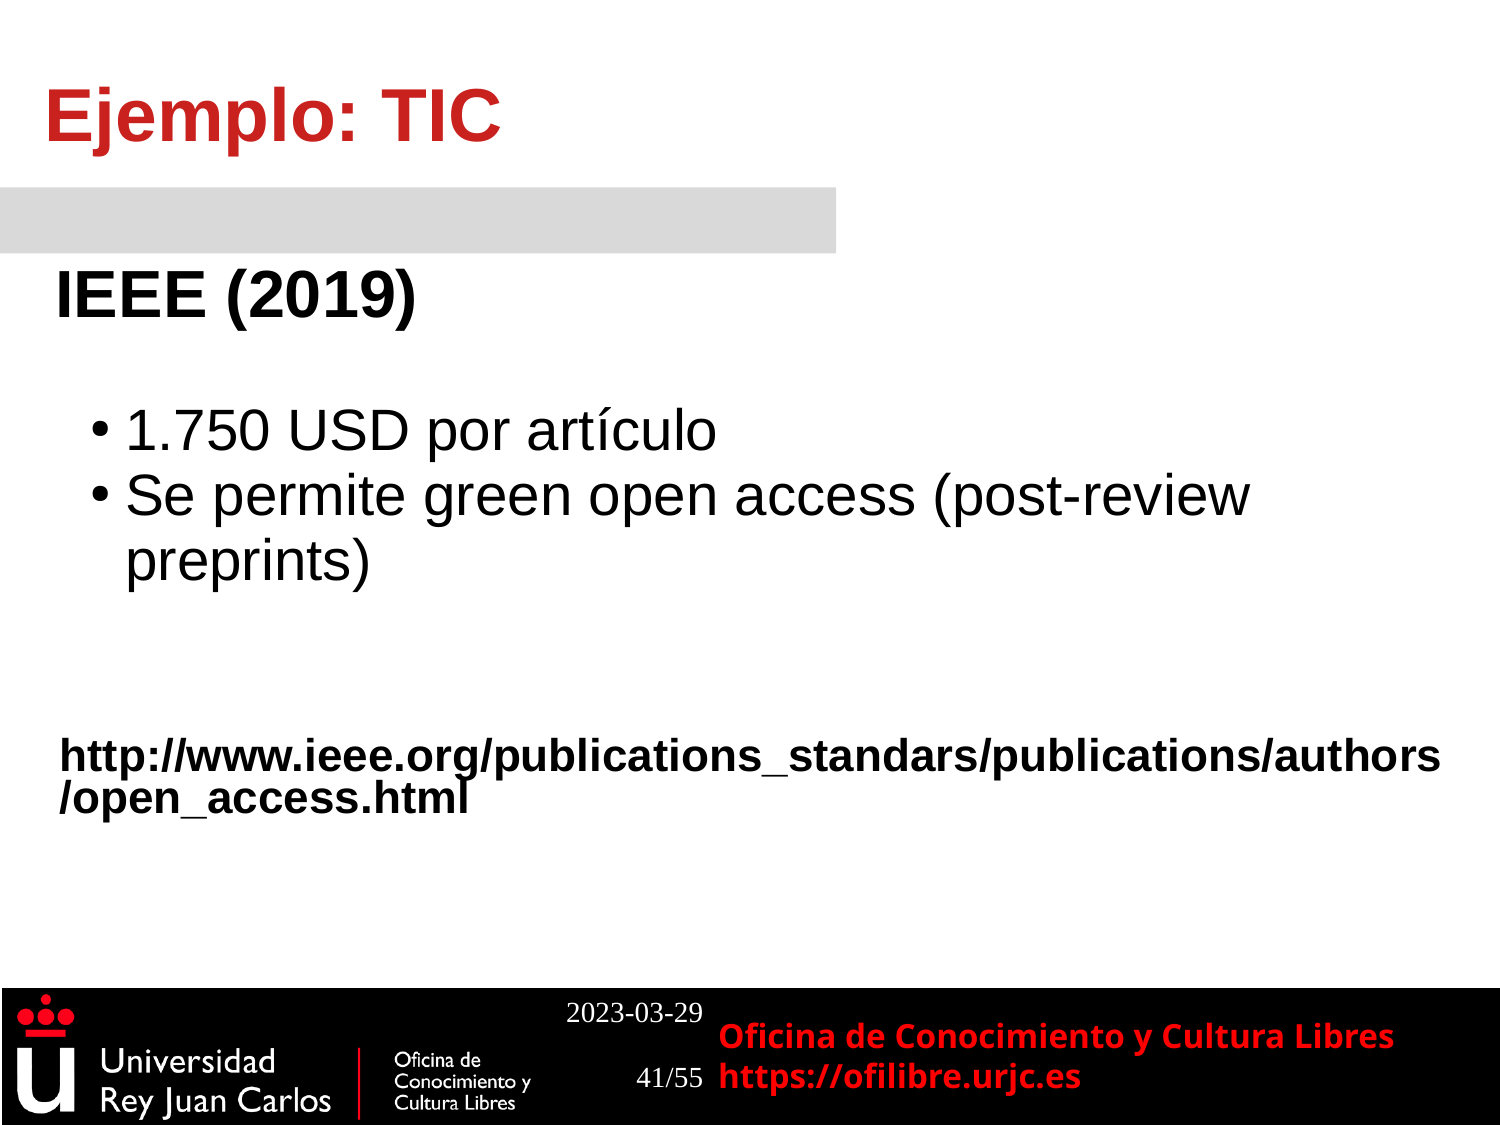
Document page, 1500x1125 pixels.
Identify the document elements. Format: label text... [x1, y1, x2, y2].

picture [17, 994, 531, 1120]
text_box Ejemplo: TIC [30, 66, 1036, 249]
text_box 1.750 USD por artículo Se permite green open access (post-review preprints) [75, 390, 1351, 601]
text_box http://www.ieee.org/publications_standars/publications/authors/open_access.html [45, 722, 1471, 841]
text_box IEEE (2019) [40, 249, 811, 340]
title [75, 7, 1425, 196]
